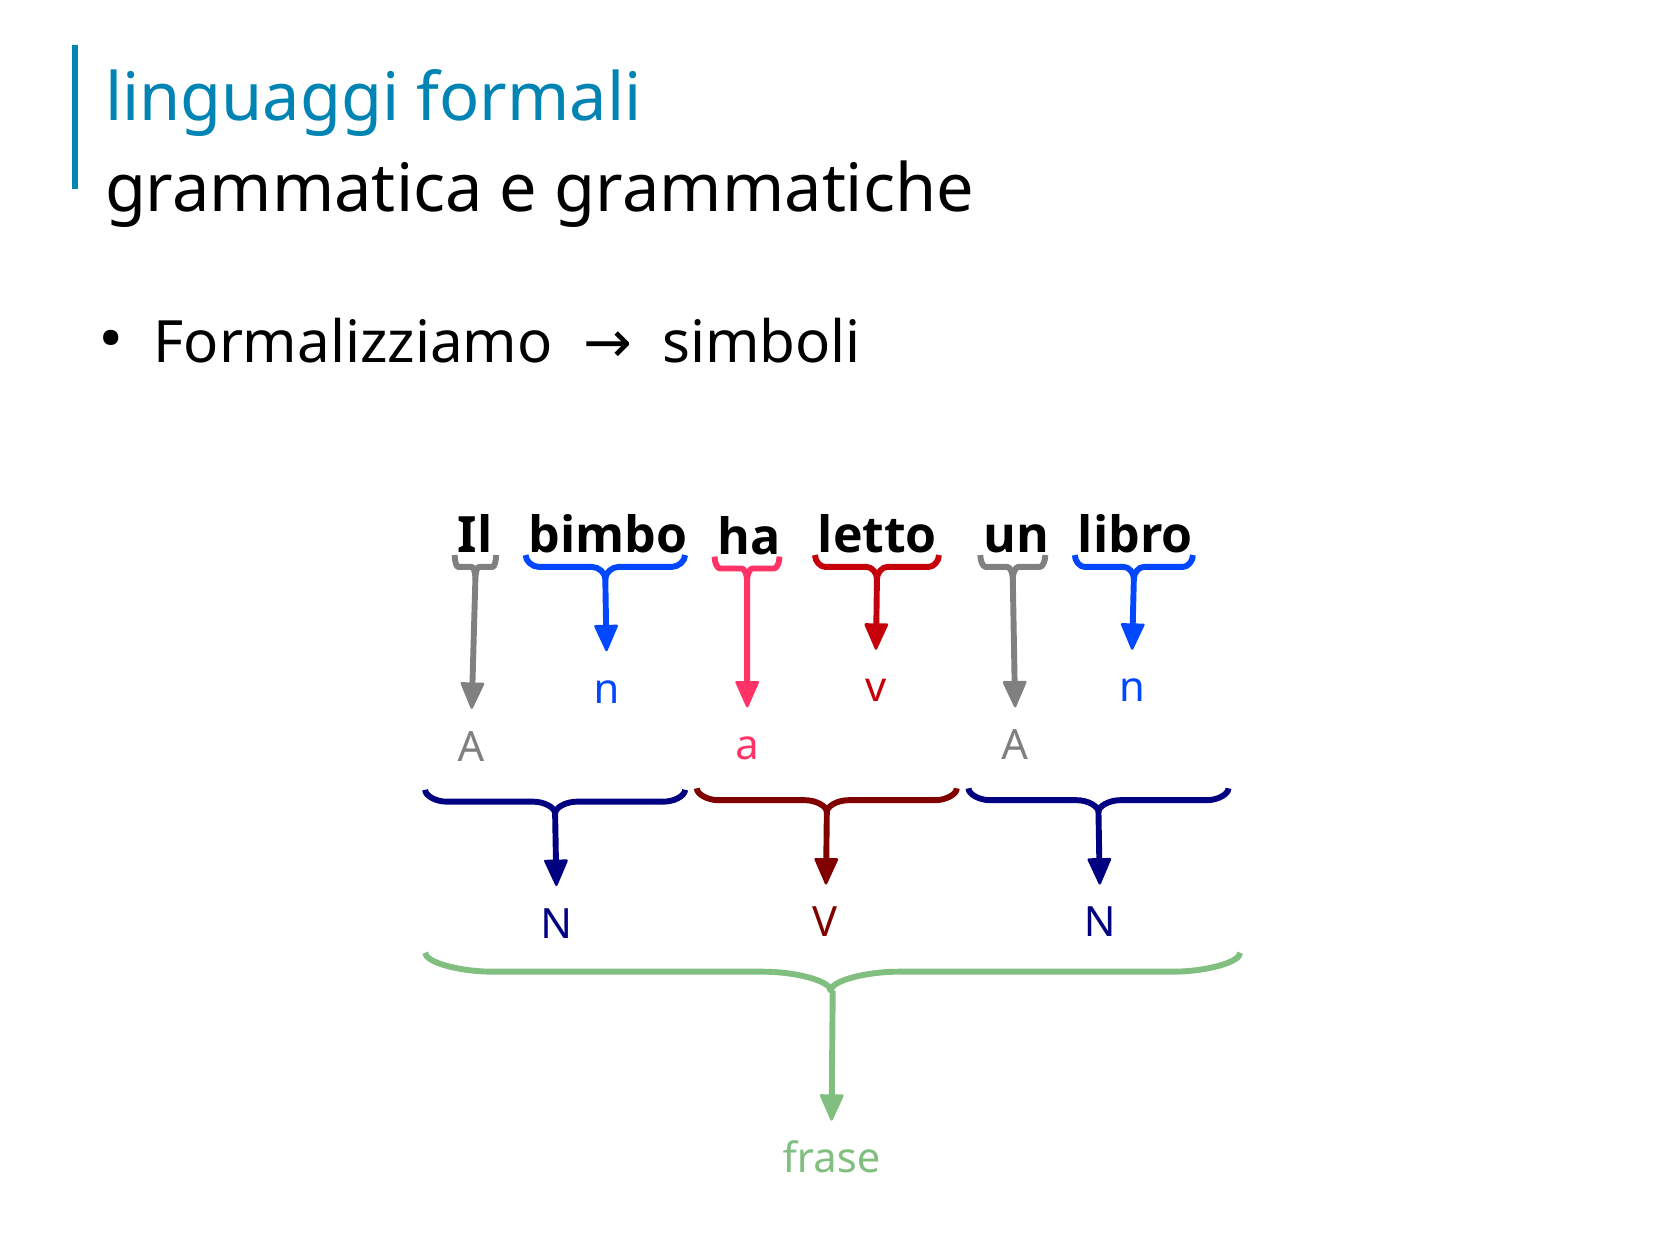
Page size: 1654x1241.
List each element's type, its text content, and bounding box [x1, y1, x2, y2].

text_box n [1104, 653, 1159, 719]
text_box A [443, 712, 501, 778]
text_box un [968, 496, 1058, 571]
text_box bimbo [513, 496, 692, 571]
text_box N [525, 889, 586, 944]
text_box Il [442, 496, 505, 571]
title linguaggi formali grammatica e grammatiche [105, 49, 1571, 200]
text_box n [578, 654, 633, 720]
list Formalizziamo → simboli [82, 300, 1571, 1126]
text_box v [850, 653, 902, 719]
text_box [259, 944, 1406, 1232]
text_box N [1069, 887, 1130, 944]
text_box a [720, 710, 773, 776]
text_box letto [803, 496, 952, 571]
text_box libro [1063, 496, 1205, 572]
text_box V [797, 887, 855, 944]
text_box A [986, 710, 1044, 776]
text_box ha [702, 497, 790, 573]
